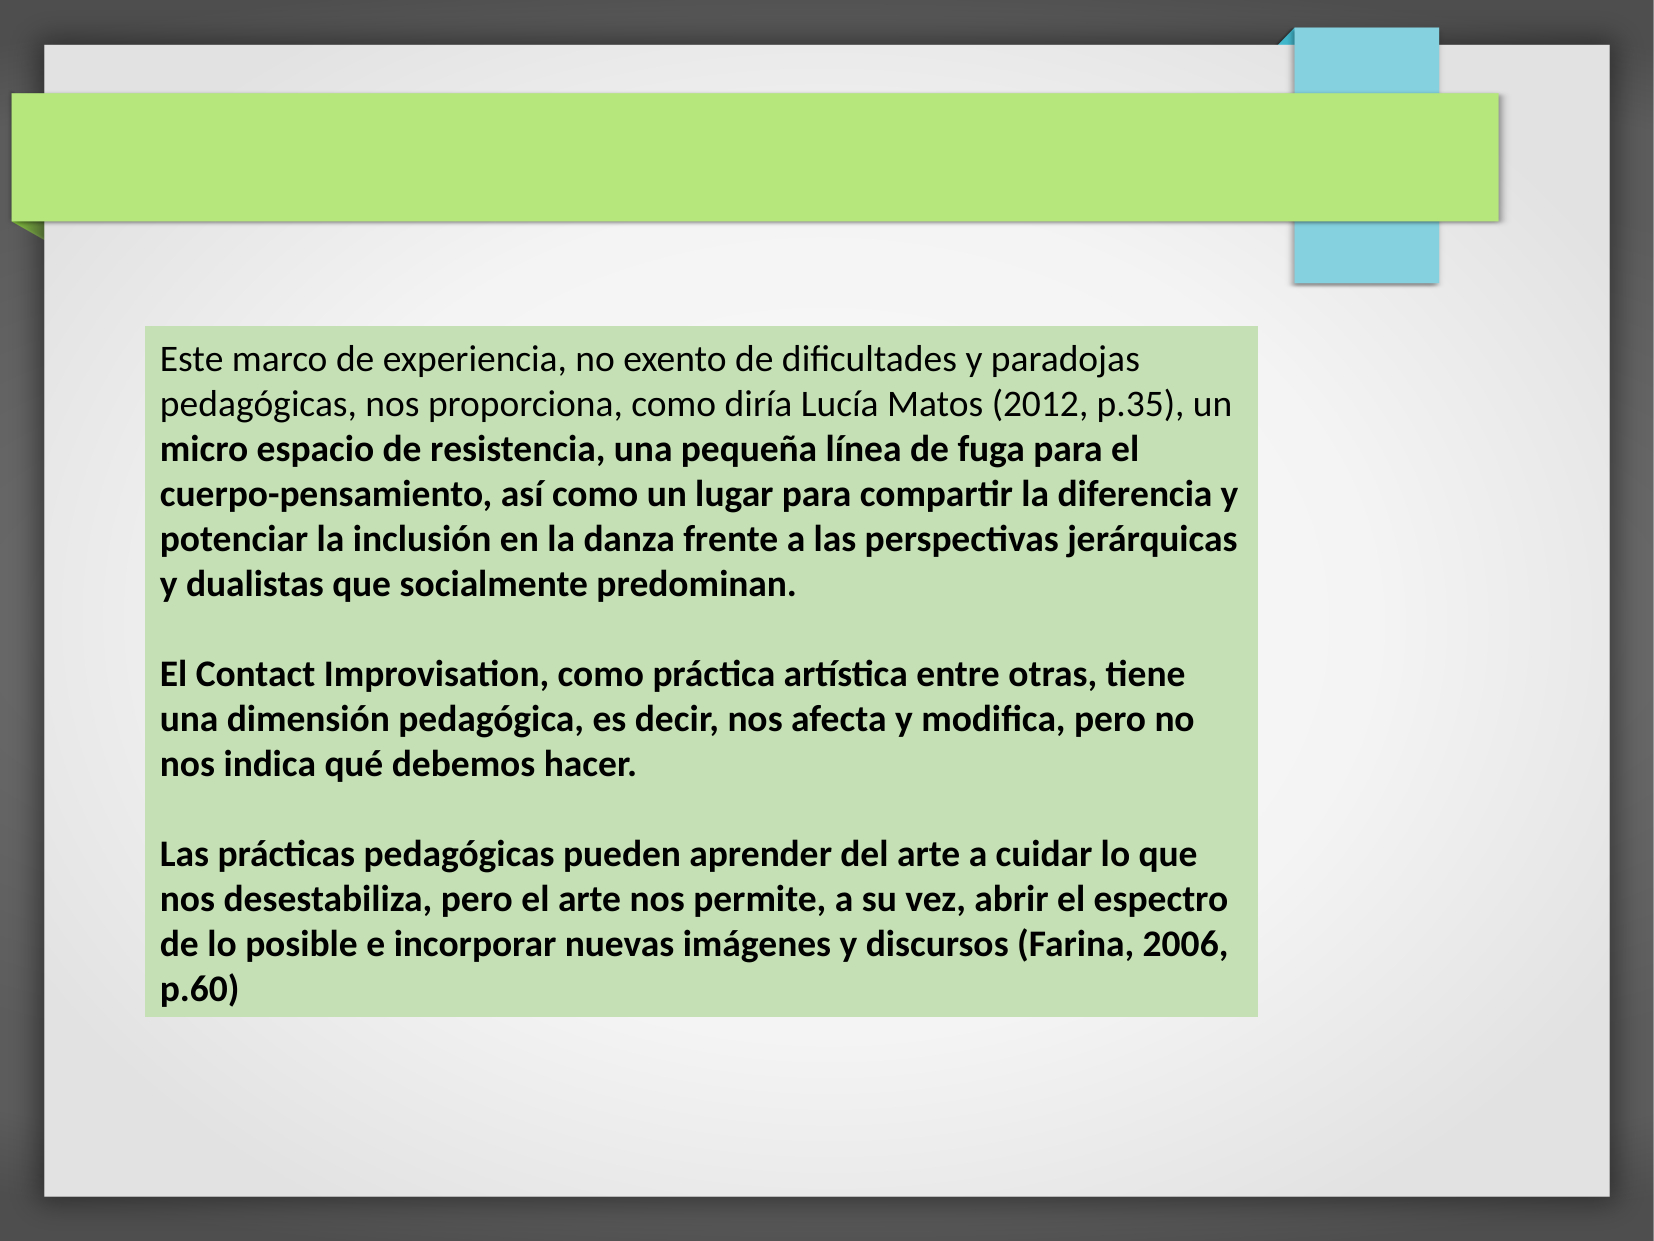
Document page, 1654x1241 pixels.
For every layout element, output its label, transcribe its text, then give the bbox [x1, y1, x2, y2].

text_box Este marco de experiencia, no exento de dificultades y paradojas pedagógicas, nos proporciona, como diría Lucía Matos (2012, p.35), un micro espacio de resistencia, una pequeña línea de fuga para el cuerpo-pensamiento, así como un lugar para compartir la diferencia y potenciar la inclusión en la danza frente a las perspectivas jerárquicas y dualistas que socialmente predominan. El Contact Improvisation, como práctica artística entre otras, tiene una dimensión pedagógica, es decir, nos afecta y modifica, pero no nos indica qué debemos hacer. Las prácticas pedagógicas pueden aprender del arte a cuidar lo que nos desestabiliza, pero el arte nos permite, a su vez, abrir el espectro de lo posible e incorporar nuevas imágenes y discursos (Farina, 2006, p.60) [145, 326, 1258, 1017]
